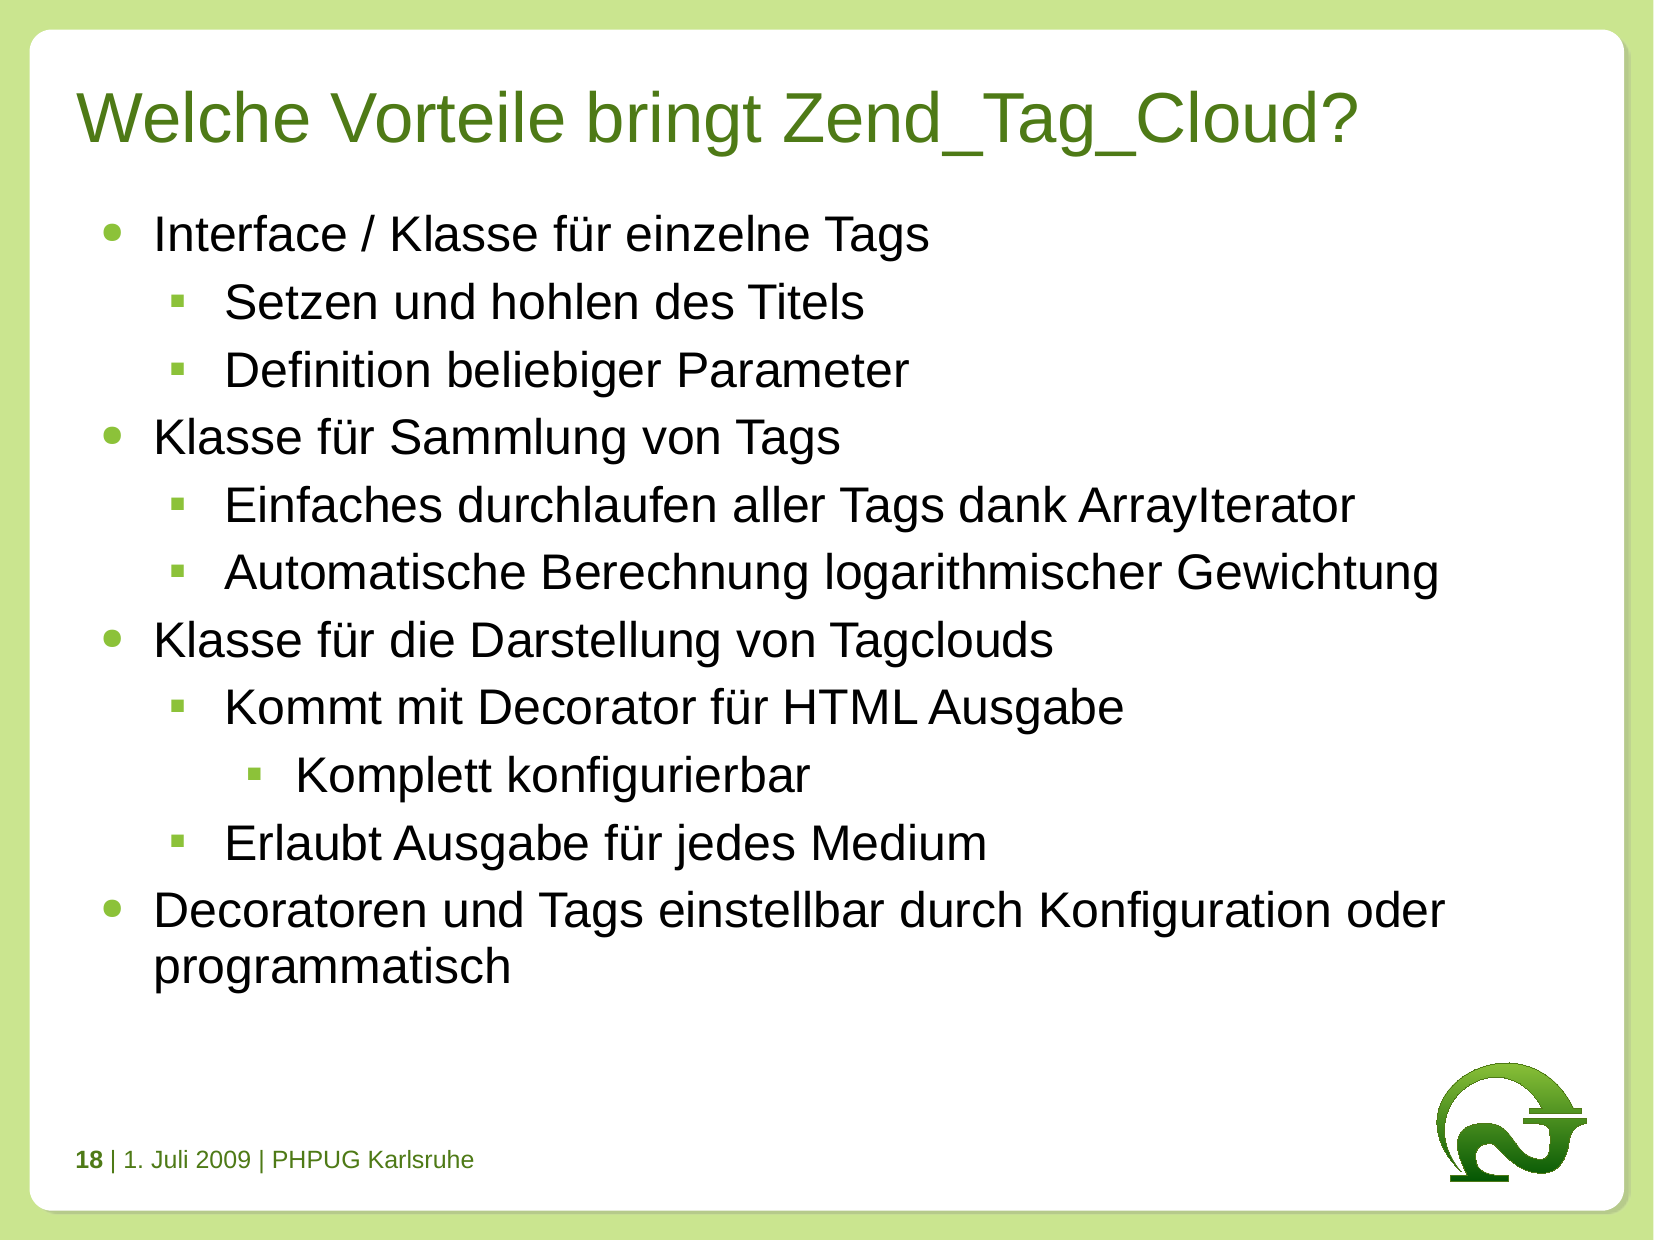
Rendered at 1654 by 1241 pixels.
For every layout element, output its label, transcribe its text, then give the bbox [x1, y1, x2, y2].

list Interface / Klasse für einzelne Tags Setzen und hohlen des Titels Definition beliebiger Parameter Klasse für Sammlung von Tags Einfaches durchlaufen aller Tags dank ArrayIterator Automatische Berechnung logarithmischer Gewichtung Klasse für die Darstellung von Tagclouds Kommt mit Decorator für HTML Ausgabe Komplett konfigurierbar Erlaubt Ausgabe für jedes Medium Decoratoren und Tags einstellbar durch Konfiguration oder programmatisch [82, 206, 1565, 1093]
title Welche Vorteile bringt Zend_Tag_Cloud? [76, 59, 1565, 178]
